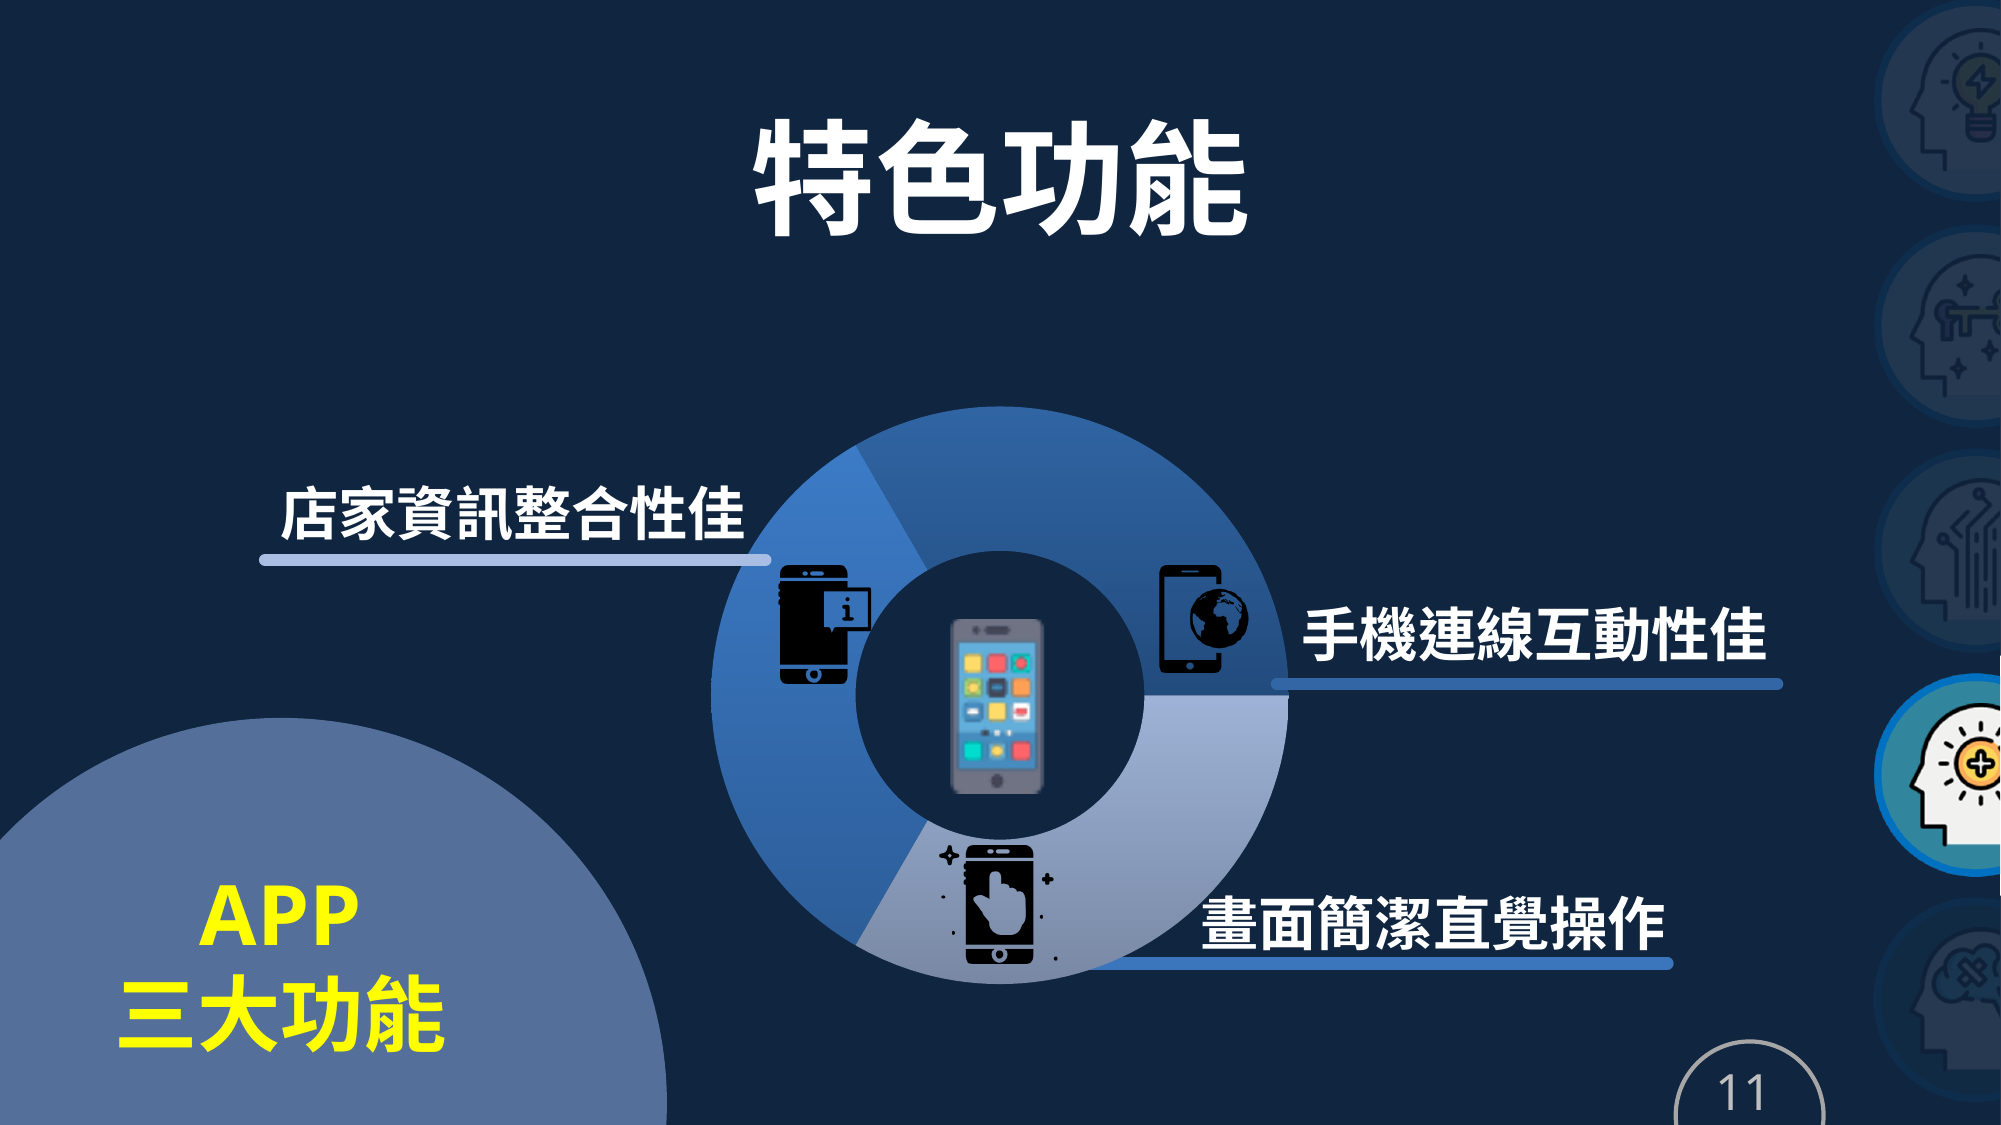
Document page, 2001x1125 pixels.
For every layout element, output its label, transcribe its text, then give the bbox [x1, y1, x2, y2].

text_box 畫面簡潔直覺操作 [1185, 879, 1686, 966]
picture [911, 620, 1085, 794]
chart [548, 394, 1452, 997]
picture [765, 565, 884, 684]
text_box APP 三大功能 [0, 854, 564, 1072]
text_box 手機連線互動性佳 [1286, 590, 1787, 677]
text_box [0, 717, 667, 1125]
picture [938, 845, 1058, 964]
text_box 11 [1700, 1053, 1787, 1114]
text_box 店家資訊整合性佳 [265, 469, 766, 554]
picture [1150, 565, 1257, 673]
title 特色功能 [99, 81, 1900, 269]
